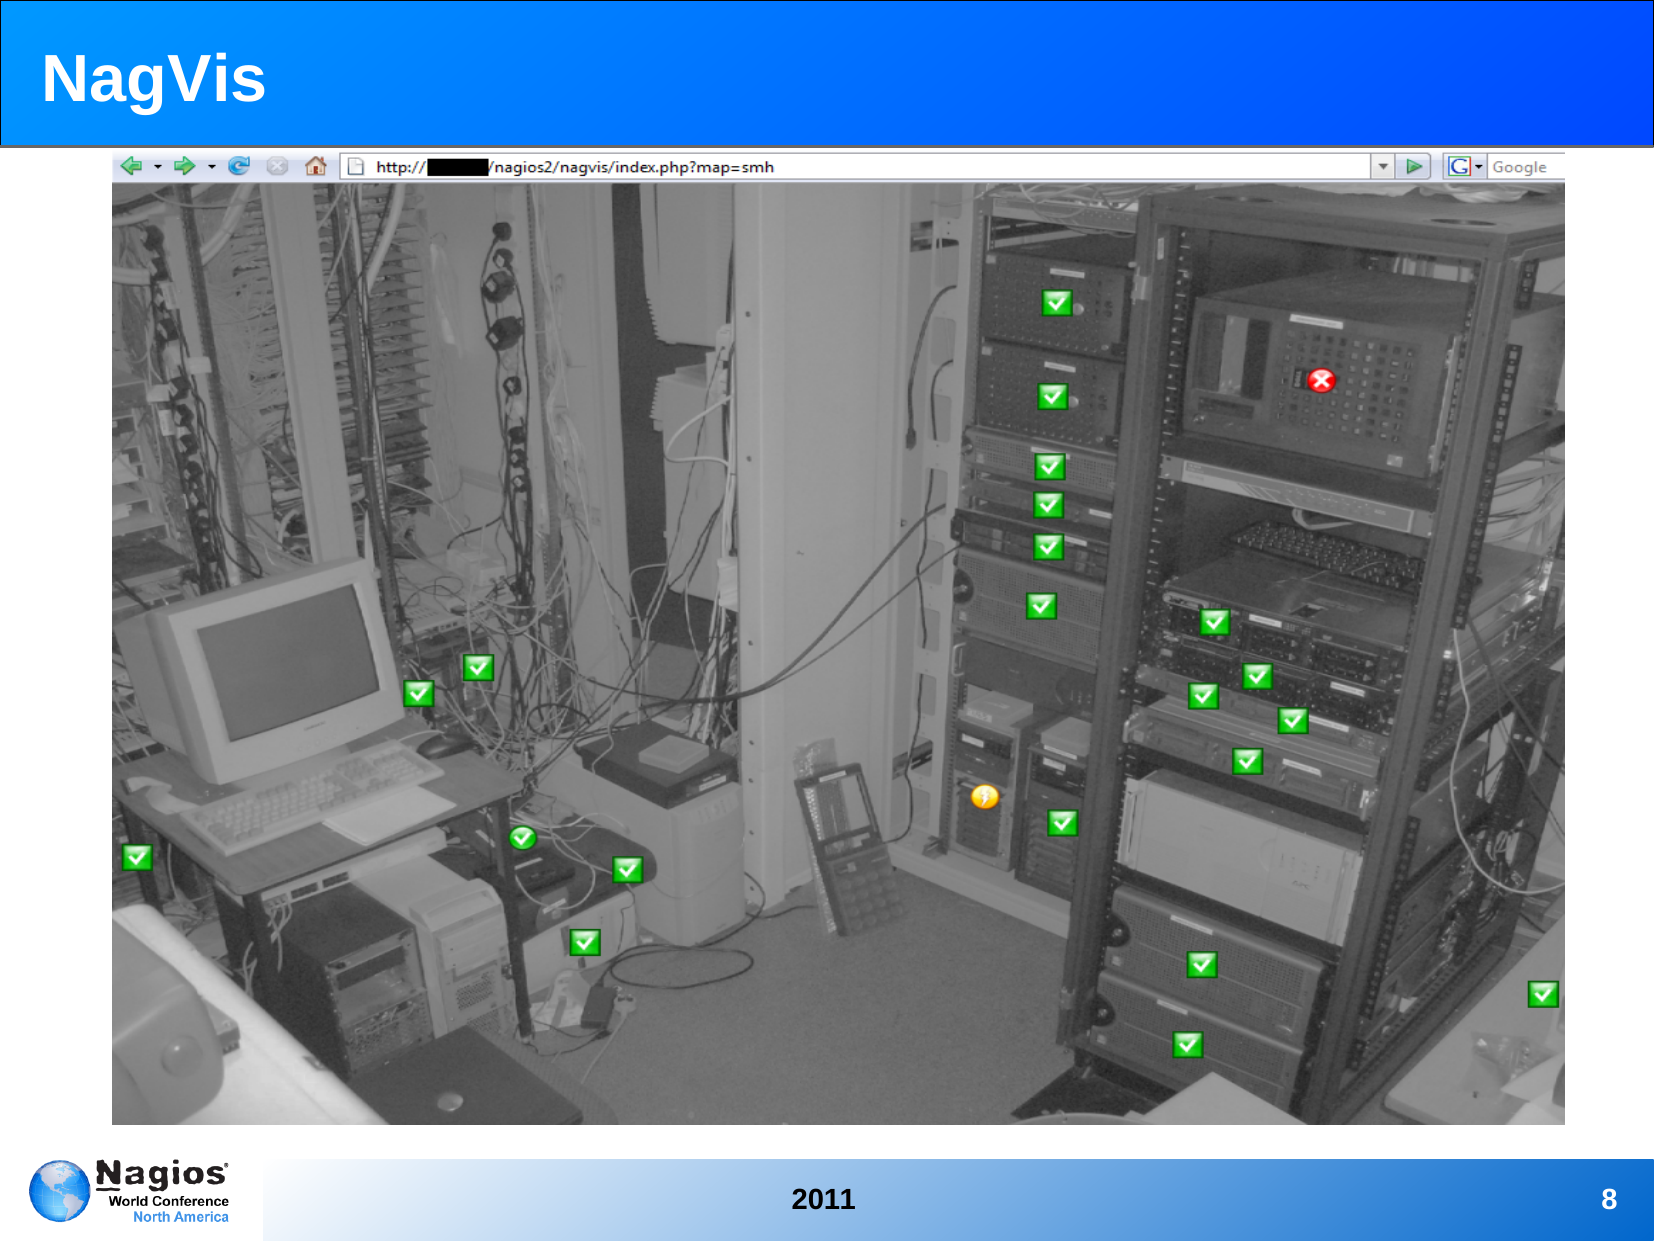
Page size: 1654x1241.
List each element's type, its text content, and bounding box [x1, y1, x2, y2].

picture [112, 149, 1565, 1126]
title NagVis [41, 29, 1576, 127]
picture [29, 1159, 229, 1235]
